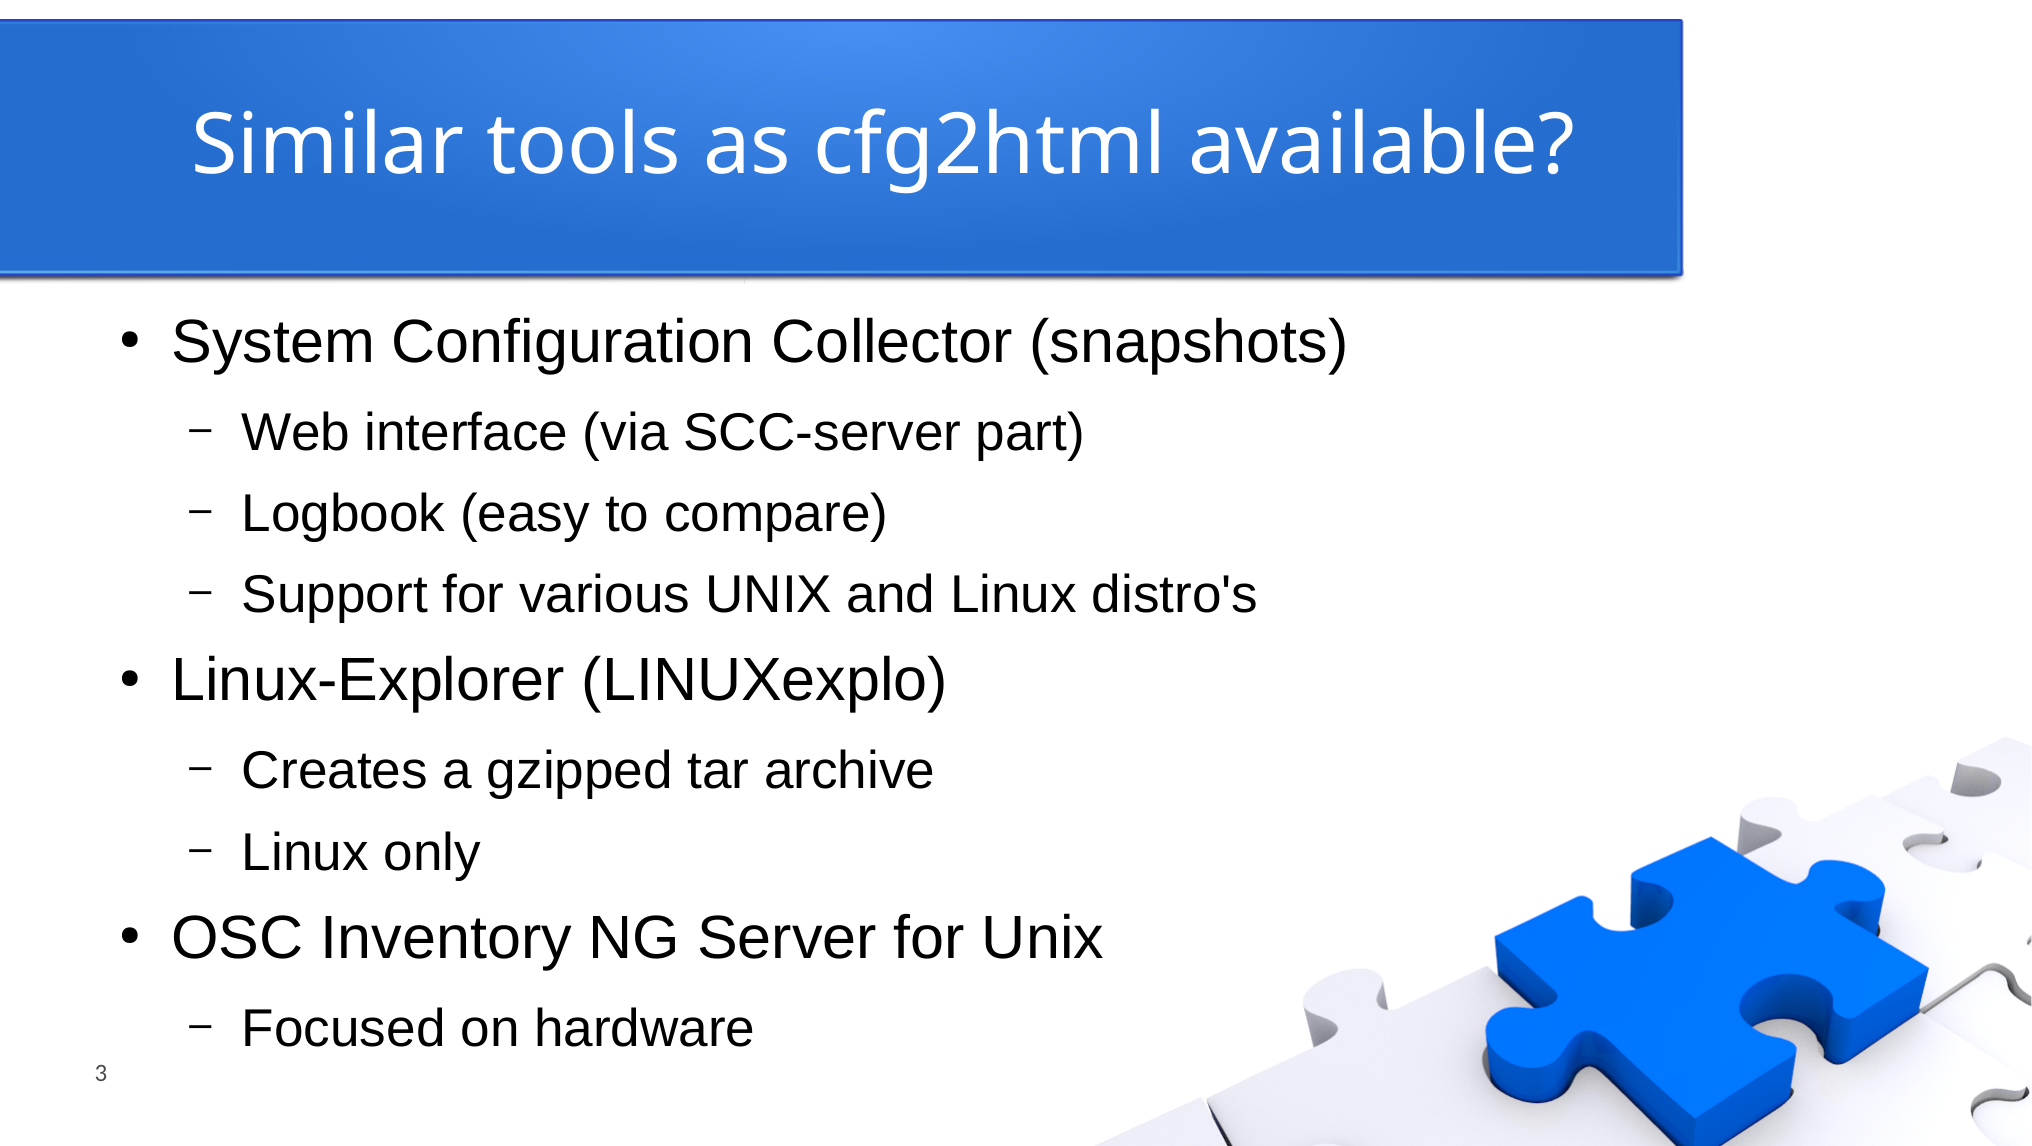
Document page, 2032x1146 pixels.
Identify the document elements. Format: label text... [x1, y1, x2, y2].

picture [0, 19, 1689, 284]
picture [1071, 605, 2032, 1146]
list System Configuration Collector (snapshots) Web interface (via SCC-server part) Logbook (easy to compare) Support for various UNIX and Linux distro's Linux-Explorer (LINUXexplo) Creates a gzipped tar archive Linux only OSC Inventory NG Server for Unix Focused on hardware [101, 307, 1619, 1063]
title Similar tools as cfg2html available? [101, 45, 1666, 237]
